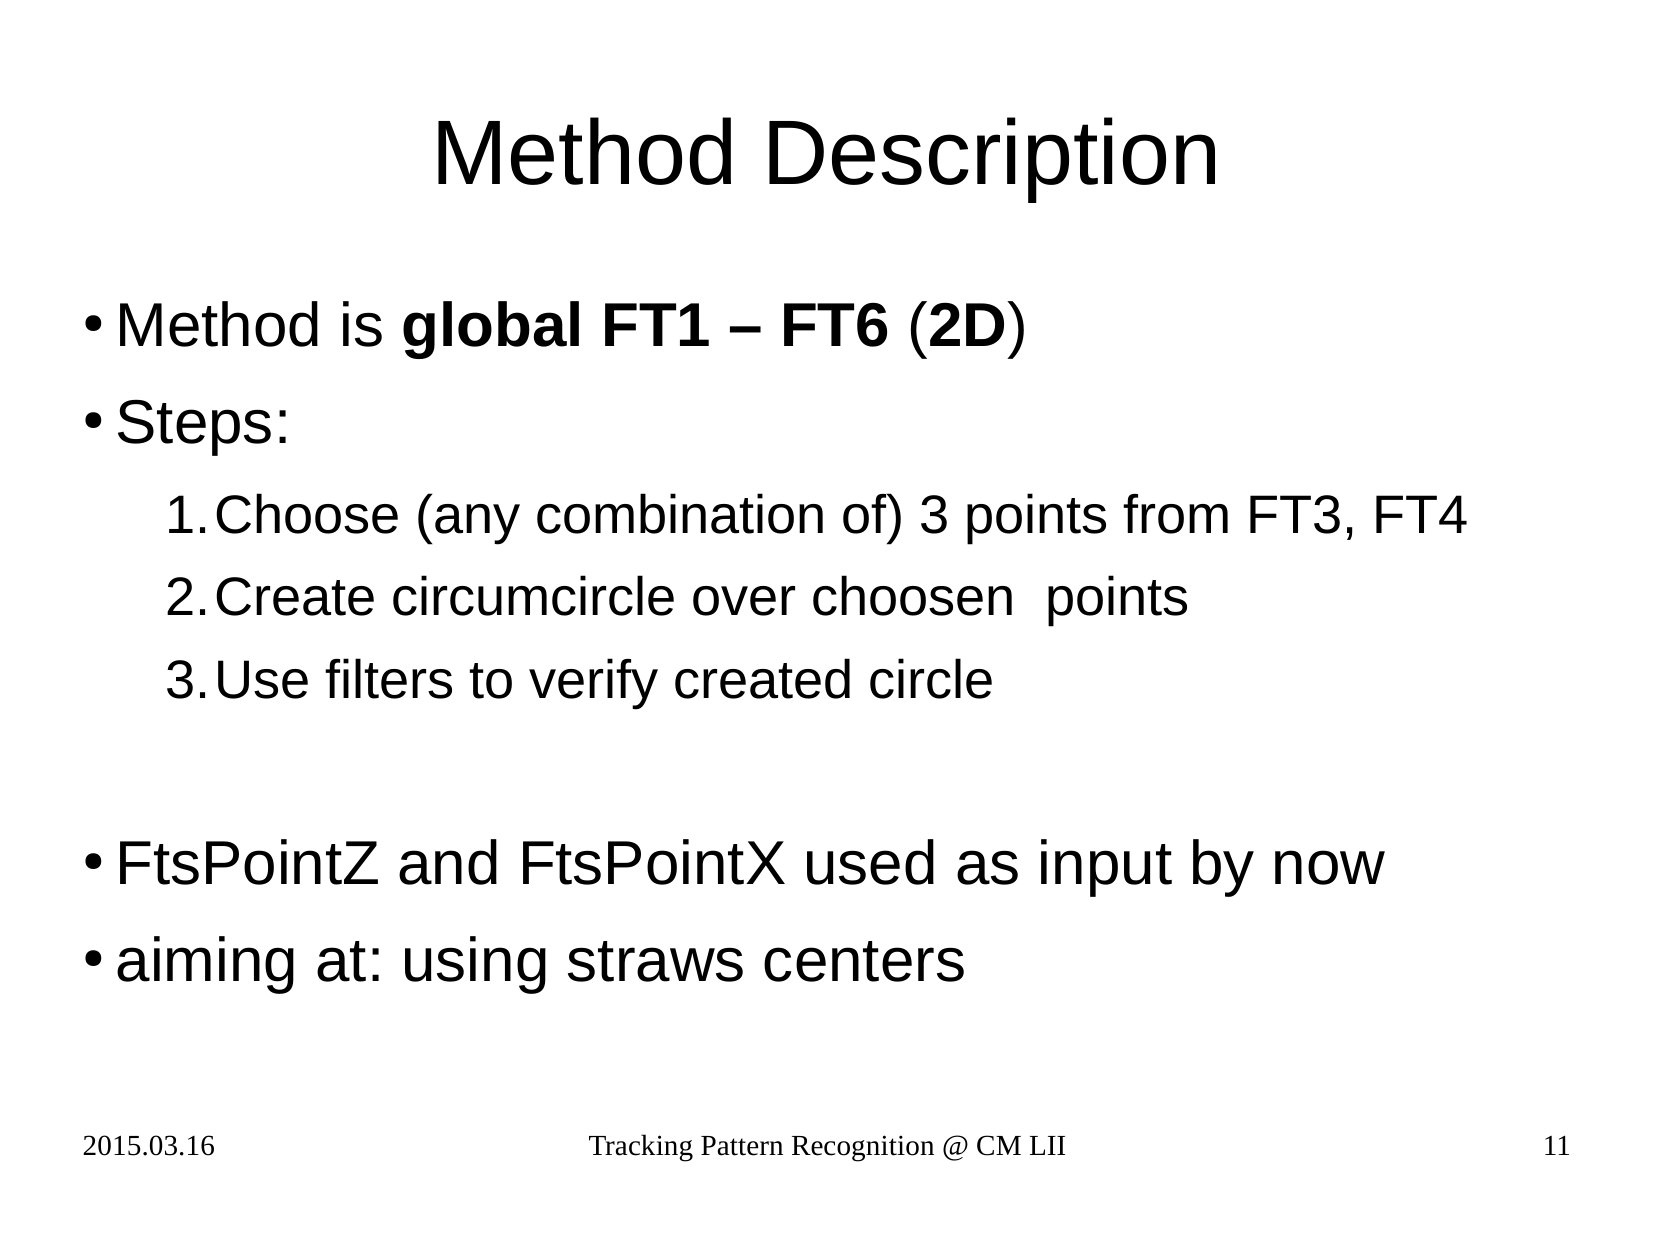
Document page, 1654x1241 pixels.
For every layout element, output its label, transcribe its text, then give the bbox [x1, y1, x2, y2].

title Method Description [82, 49, 1571, 257]
list Method is global FT1 – FT6 (2D) Steps: Choose (any combination of) 3 points from FT3, FT4 Create circumcircle over choosen points Use filters to verify created circle FtsPointZ and FtsPointX used as input by now aiming at: using straws centers [82, 290, 1571, 1010]
